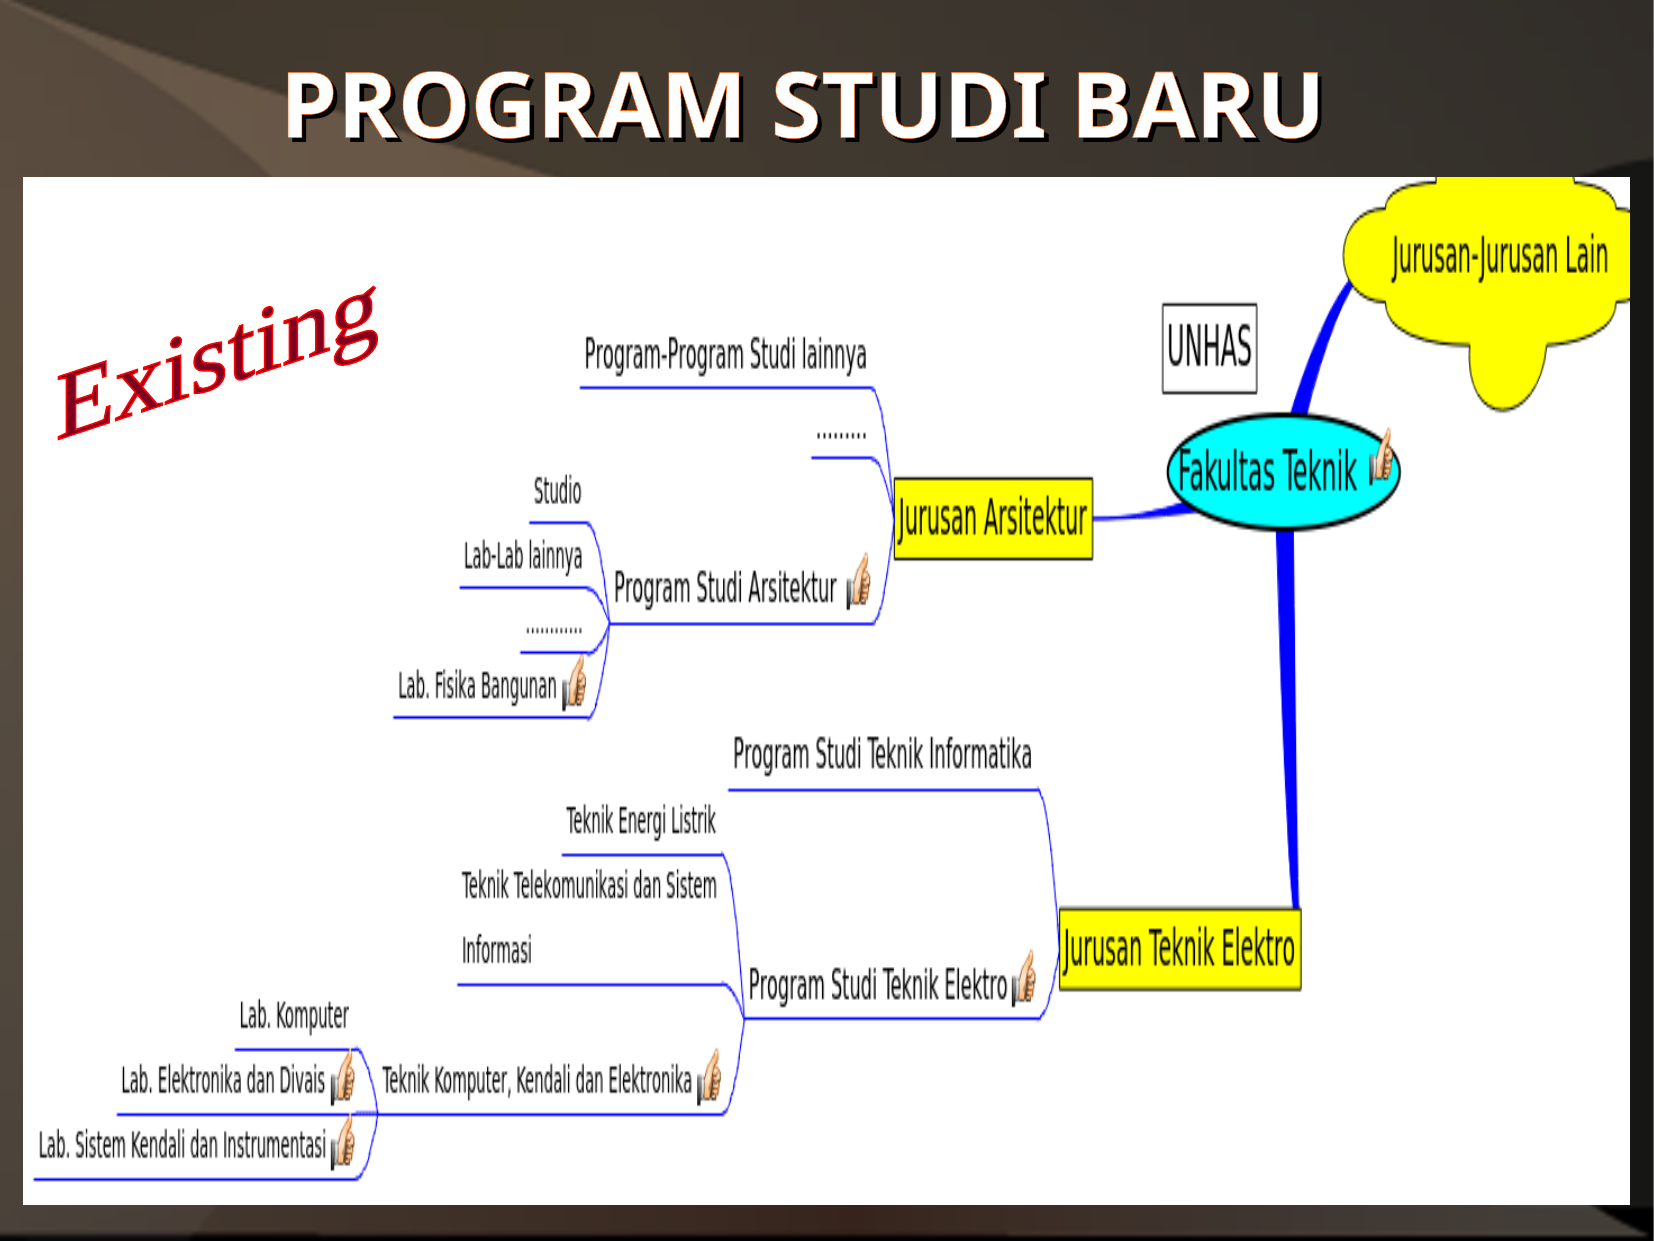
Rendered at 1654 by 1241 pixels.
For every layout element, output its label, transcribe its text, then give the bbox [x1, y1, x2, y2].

text_box Existing [194, 342, 225, 394]
text_box Existing [284, 309, 329, 366]
text_box Existing [58, 361, 110, 440]
text_box Existing [228, 324, 255, 380]
picture [0, 0, 1654, 1241]
title PROGRAM STUDI BARU [59, 35, 1548, 169]
text_box Existing [334, 286, 378, 366]
text_box Existing [115, 362, 163, 421]
text_box Existing [165, 355, 189, 405]
text_box Existing [257, 325, 281, 374]
